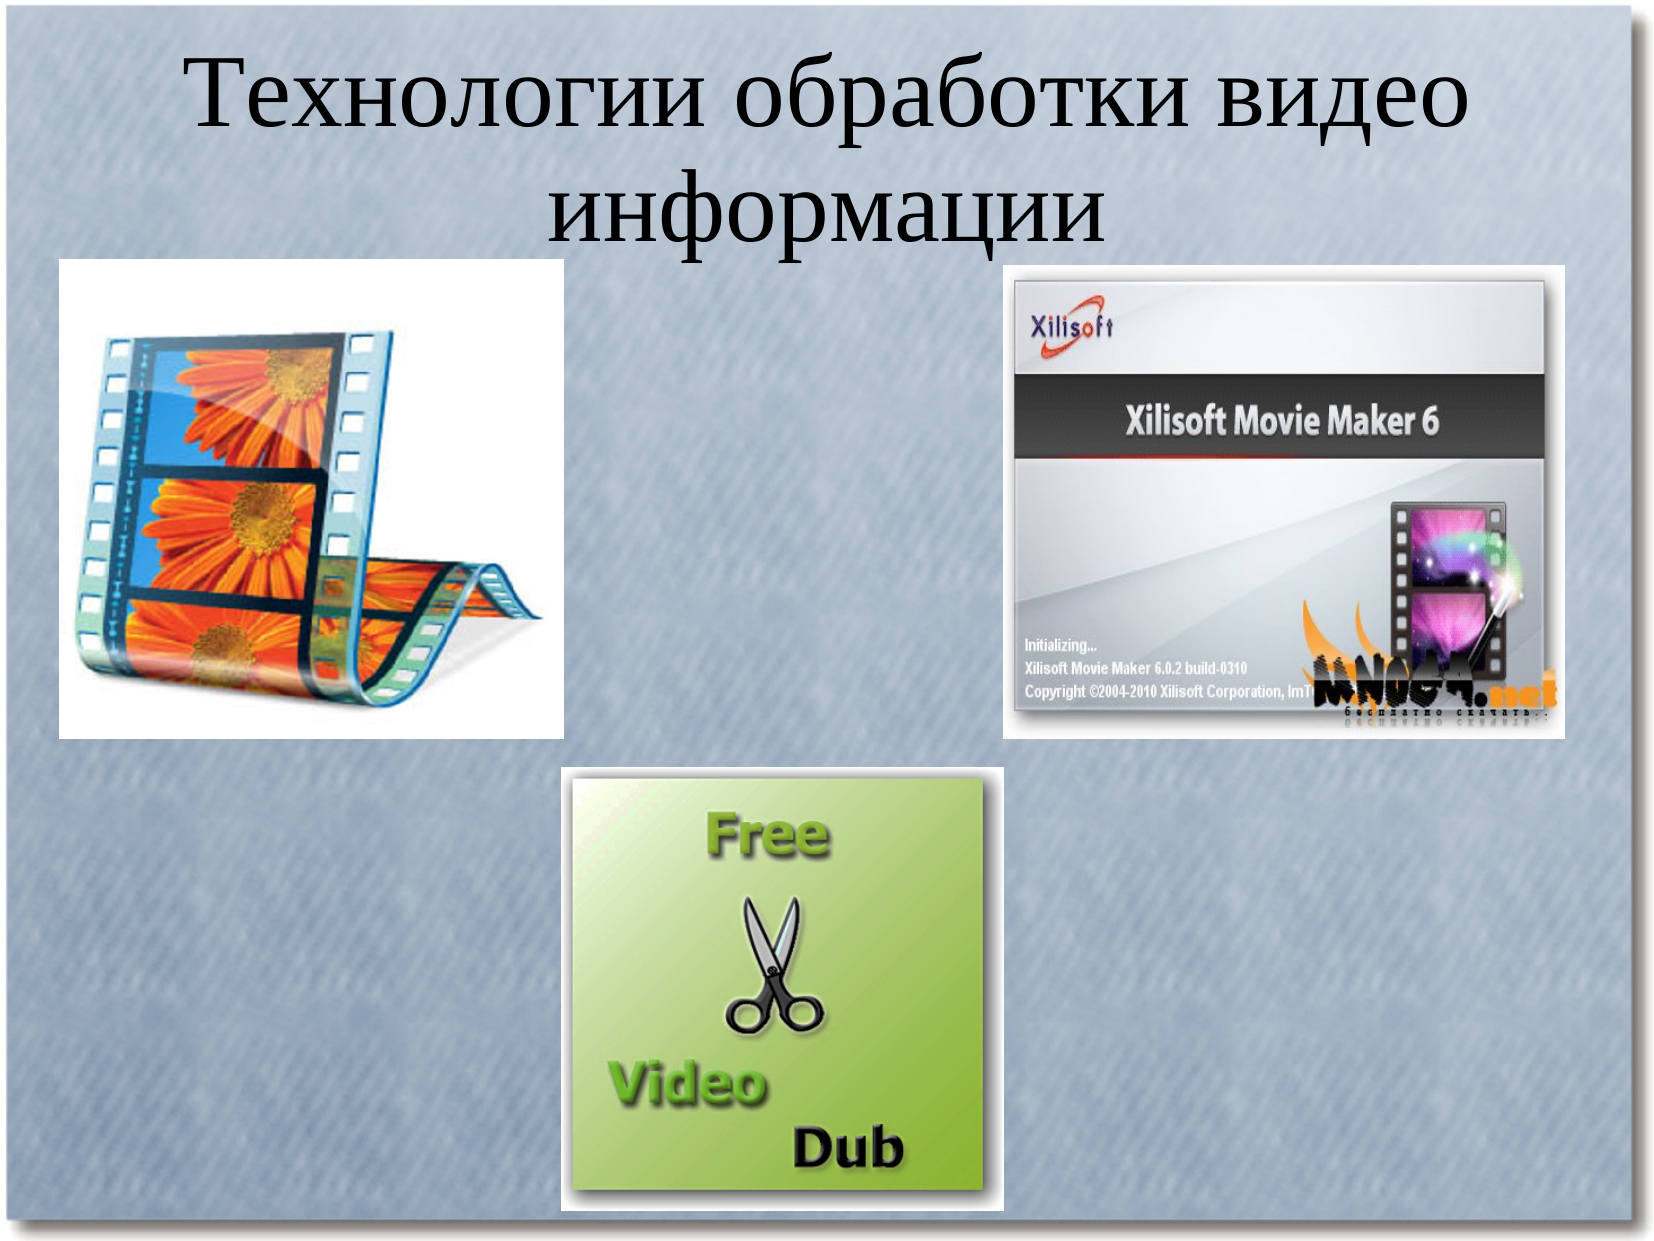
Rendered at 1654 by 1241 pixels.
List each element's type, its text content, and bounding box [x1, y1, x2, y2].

title Технологии обработки видео информации [121, 34, 1534, 379]
picture [0, 0, 1654, 1241]
